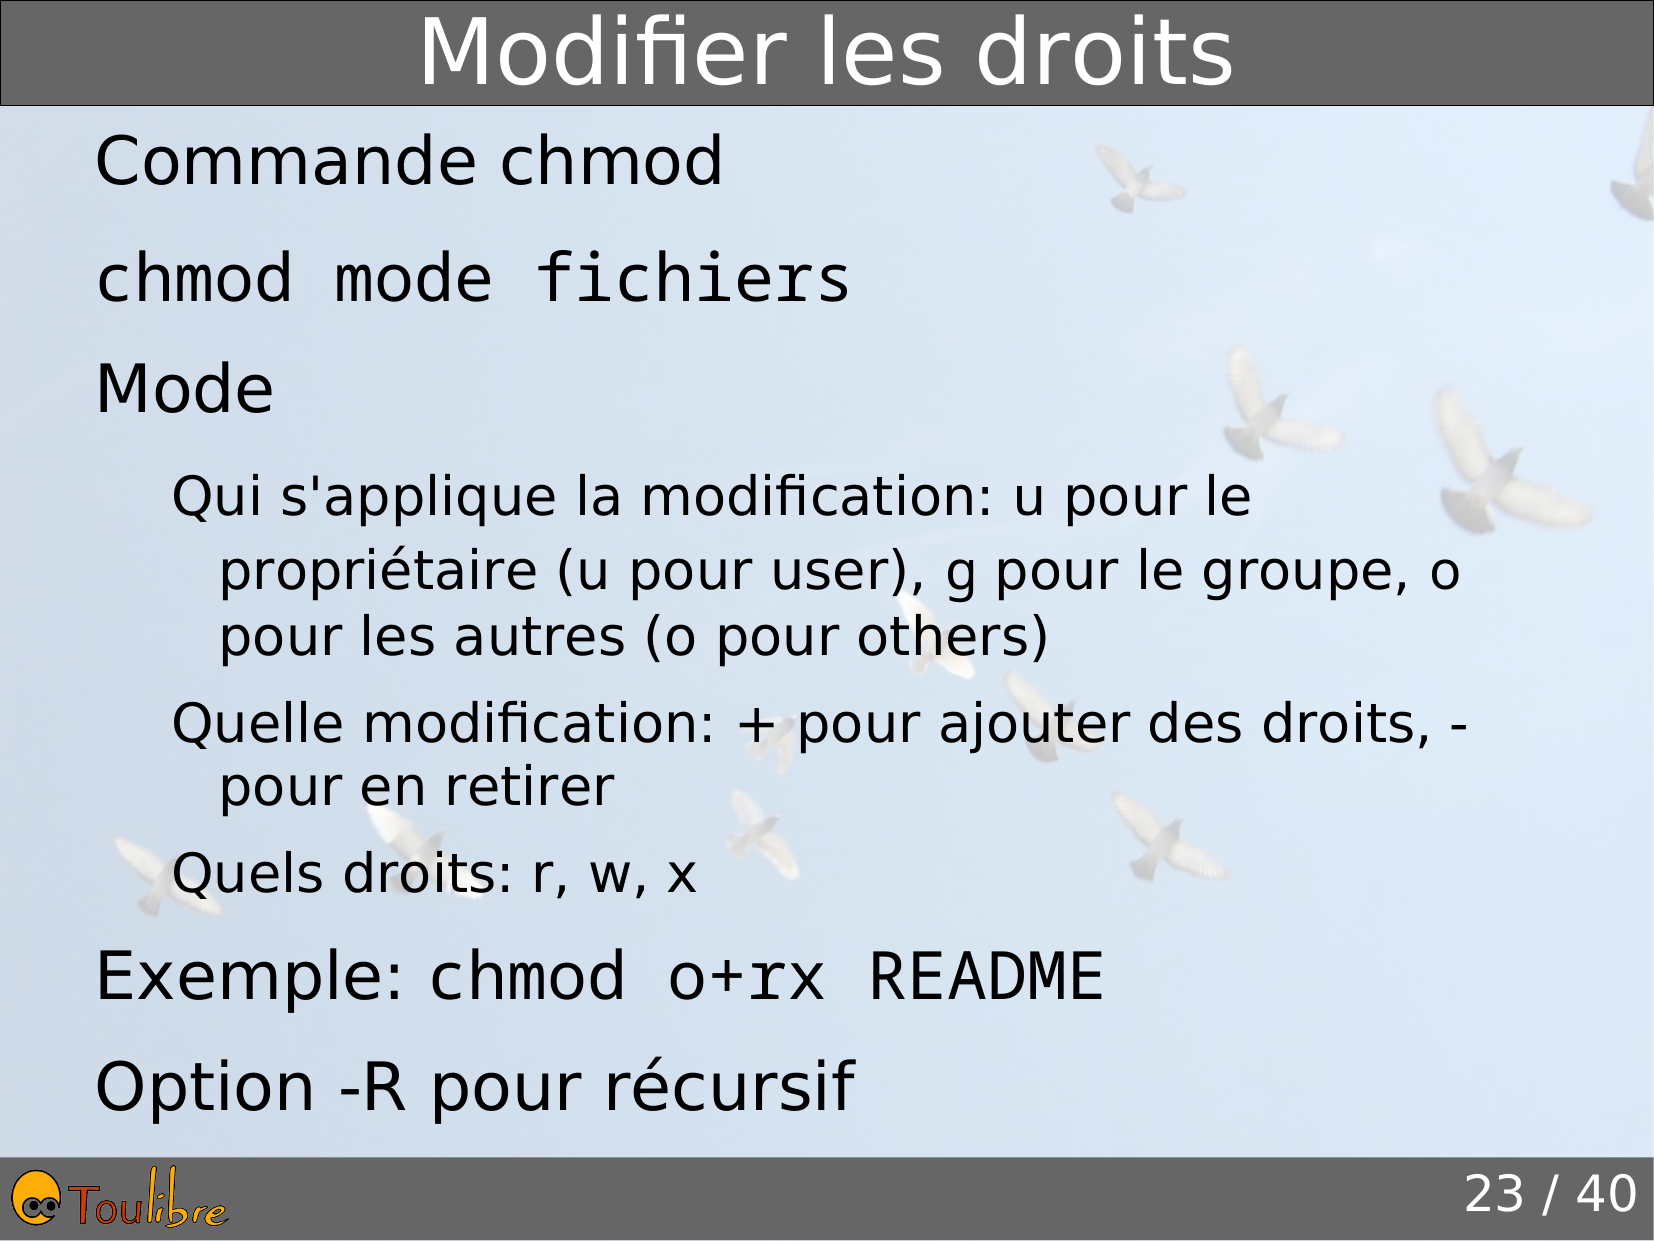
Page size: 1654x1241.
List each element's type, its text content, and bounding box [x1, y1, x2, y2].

title Modifier les droits [0, 0, 1654, 107]
picture [11, 1165, 229, 1228]
list Commande chmod chmod mode fichiers Mode Qui s'applique la modification: u pour le propriétaire (u pour user), g pour le groupe, o pour les autres (o pour others) Quelle modification: + pour ajouter des droits, - pour en retirer Quels droits: r, w, x Exemple: chmod o+rx README Option -R pour récursif [76, 122, 1565, 1090]
